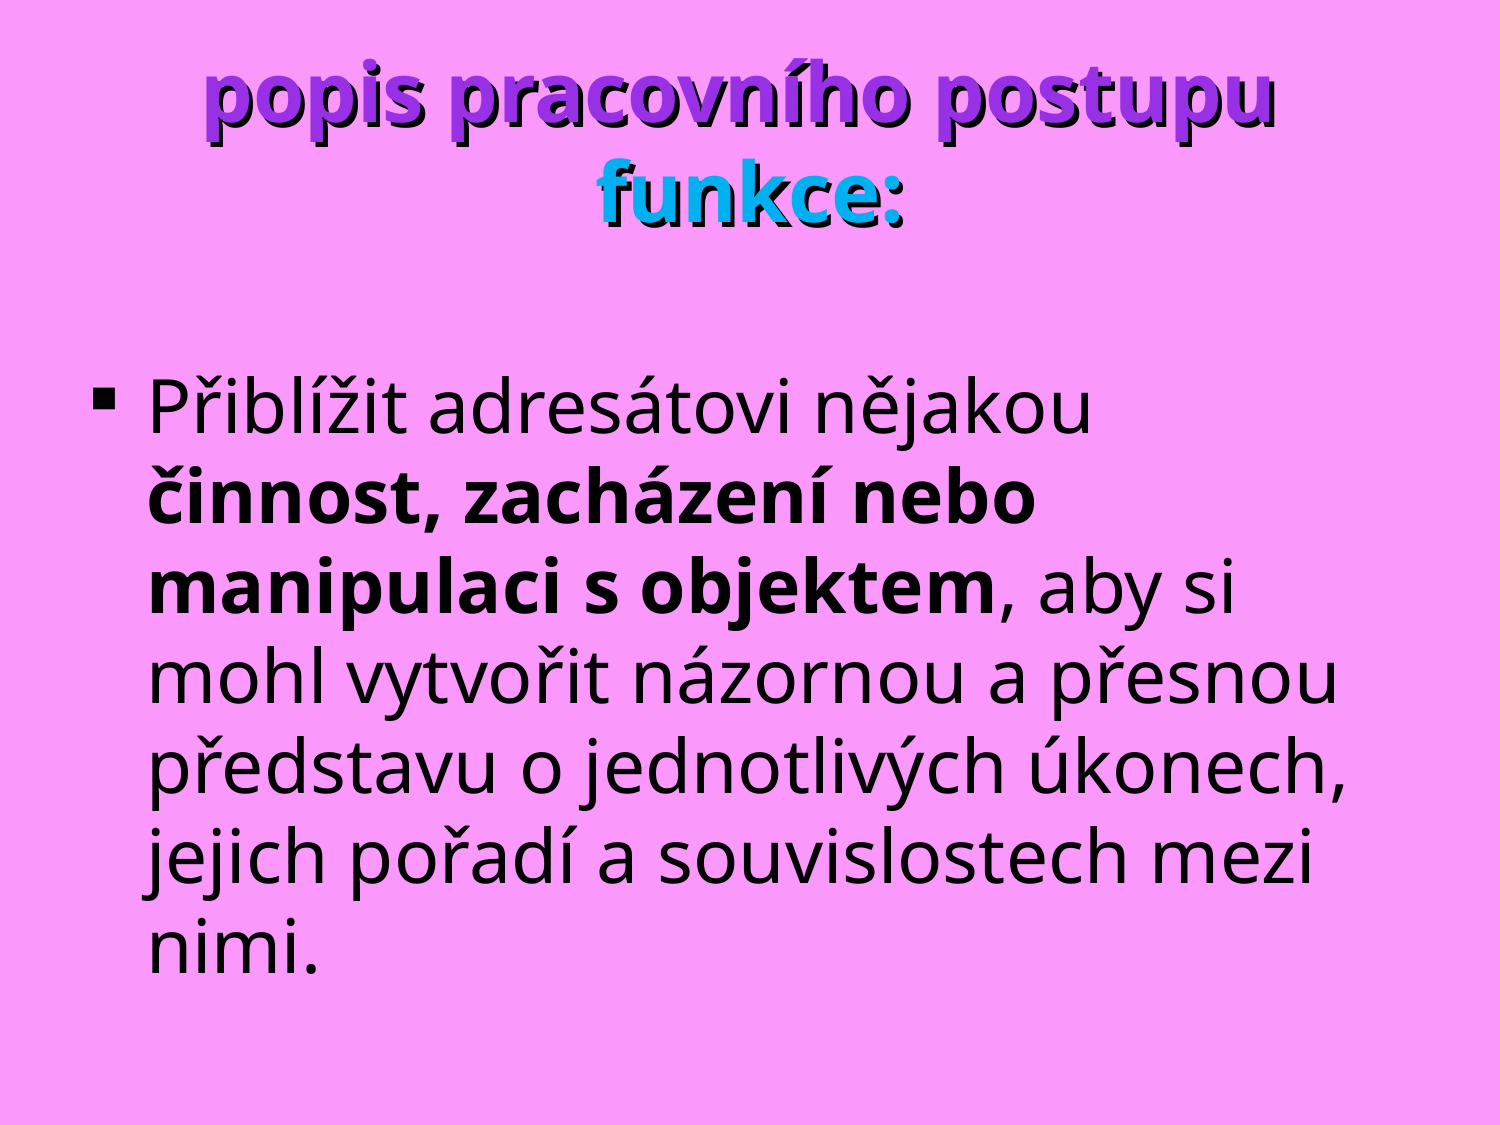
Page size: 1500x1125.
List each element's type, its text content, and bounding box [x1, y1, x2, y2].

title popis pracovního postupu funkce: [46, 31, 1454, 247]
list Přiblížit adresátovi nějakou činnost, zacházení nebo manipulaci s objektem, aby si mohl vytvořit názornou a přesnou představu o jednotlivých úkonech, jejich pořadí a souvislostech mezi nimi. [75, 262, 1426, 1006]
